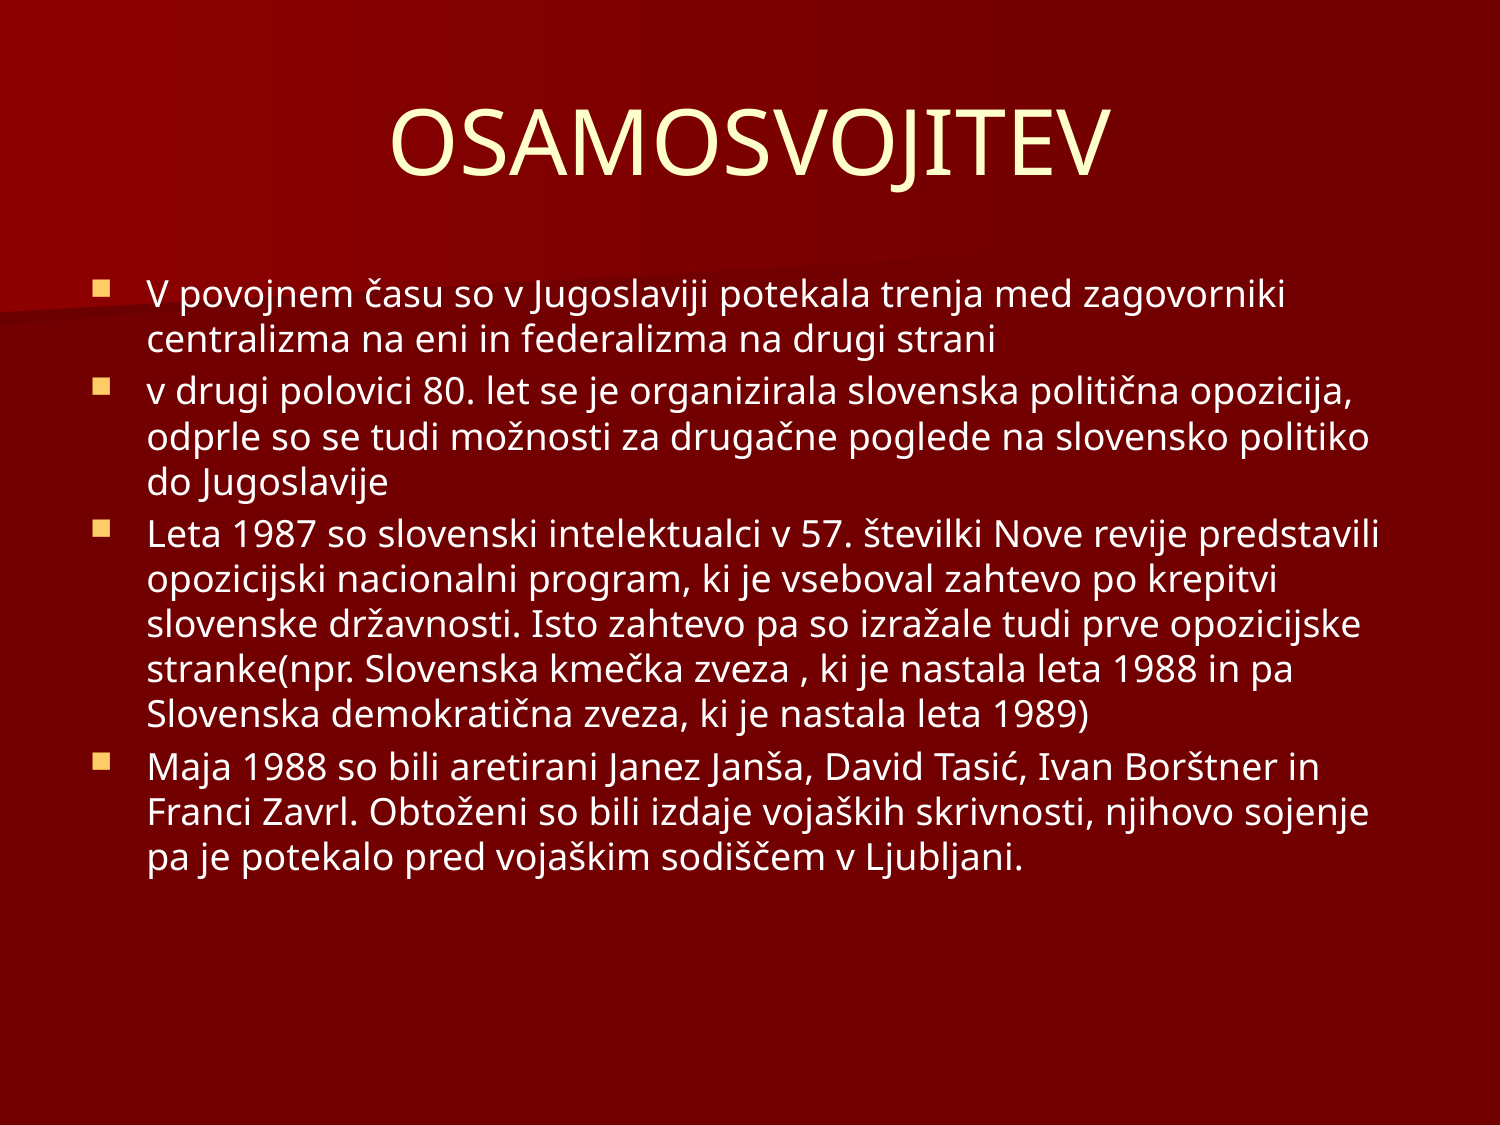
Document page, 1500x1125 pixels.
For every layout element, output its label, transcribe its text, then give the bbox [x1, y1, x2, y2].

title OSAMOSVOJITEV [75, 45, 1425, 233]
list V povojnem času so v Jugoslaviji potekala trenja med zagovorniki centralizma na eni in federalizma na drugi strani v drugi polovici 80. let se je organizirala slovenska politična opozicija, odprle so se tudi možnosti za drugačne poglede na slovensko politiko do Jugoslavije Leta 1987 so slovenski intelektualci v 57. številki Nove revije predstavili opozicijski nacionalni program, ki je vseboval zahtevo po krepitvi slovenske državnosti. Isto zahtevo pa so izražale tudi prve opozicijske stranke(npr. Slovenska kmečka zveza , ki je nastala leta 1988 in pa Slovenska demokratična zveza, ki je nastala leta 1989) Maja 1988 so bili aretirani Janez Janša, David Tasić, Ivan Borštner in Franci Zavrl. Obtoženi so bili izdaje vojaških skrivnosti, njihovo sojenje pa je potekalo pred vojaškim sodiščem v Ljubljani. [75, 262, 1425, 1000]
